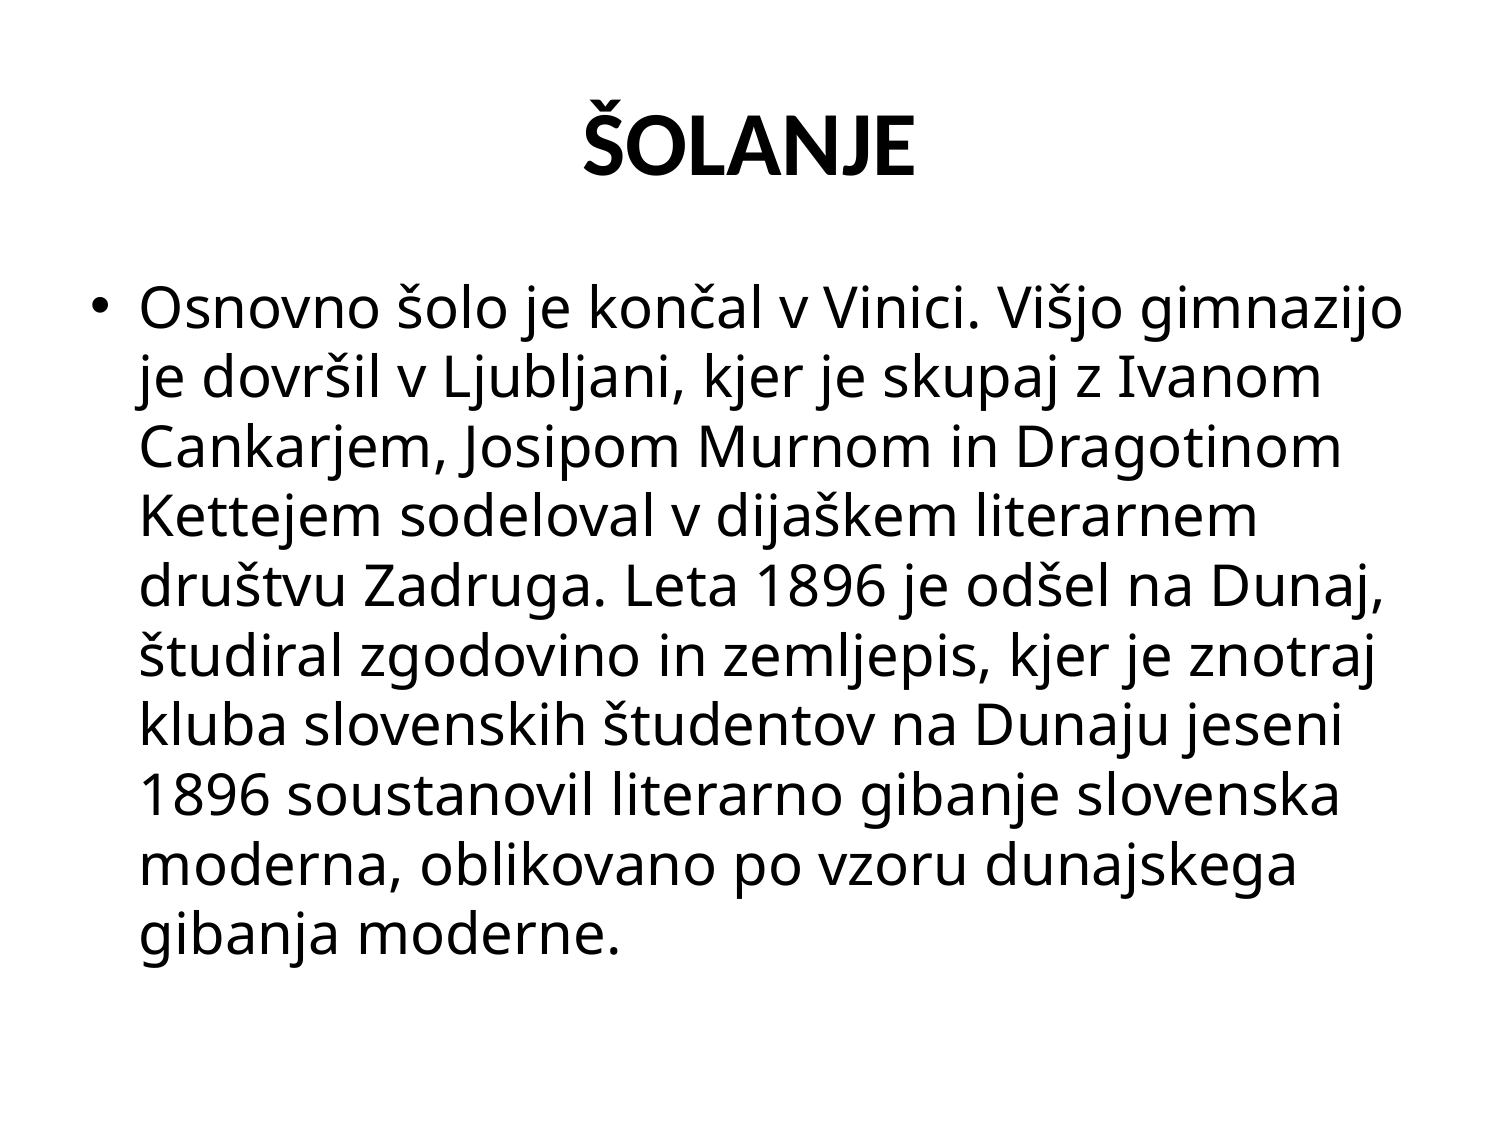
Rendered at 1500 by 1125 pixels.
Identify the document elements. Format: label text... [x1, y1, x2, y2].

title ŠOLANJE [75, 45, 1425, 233]
list Osnovno šolo je končal v Vinici. Višjo gimnazijo je dovršil v Ljubljani, kjer je skupaj z Ivanom Cankarjem, Josipom Murnom in Dragotinom Kettejem sodeloval v dijaškem literarnem društvu Zadruga. Leta 1896 je odšel na Dunaj, študiral zgodovino in zemljepis, kjer je znotraj kluba slovenskih študentov na Dunaju jeseni 1896 soustanovil literarno gibanje slovenska moderna, oblikovano po vzoru dunajskega gibanja moderne. [75, 262, 1425, 1005]
